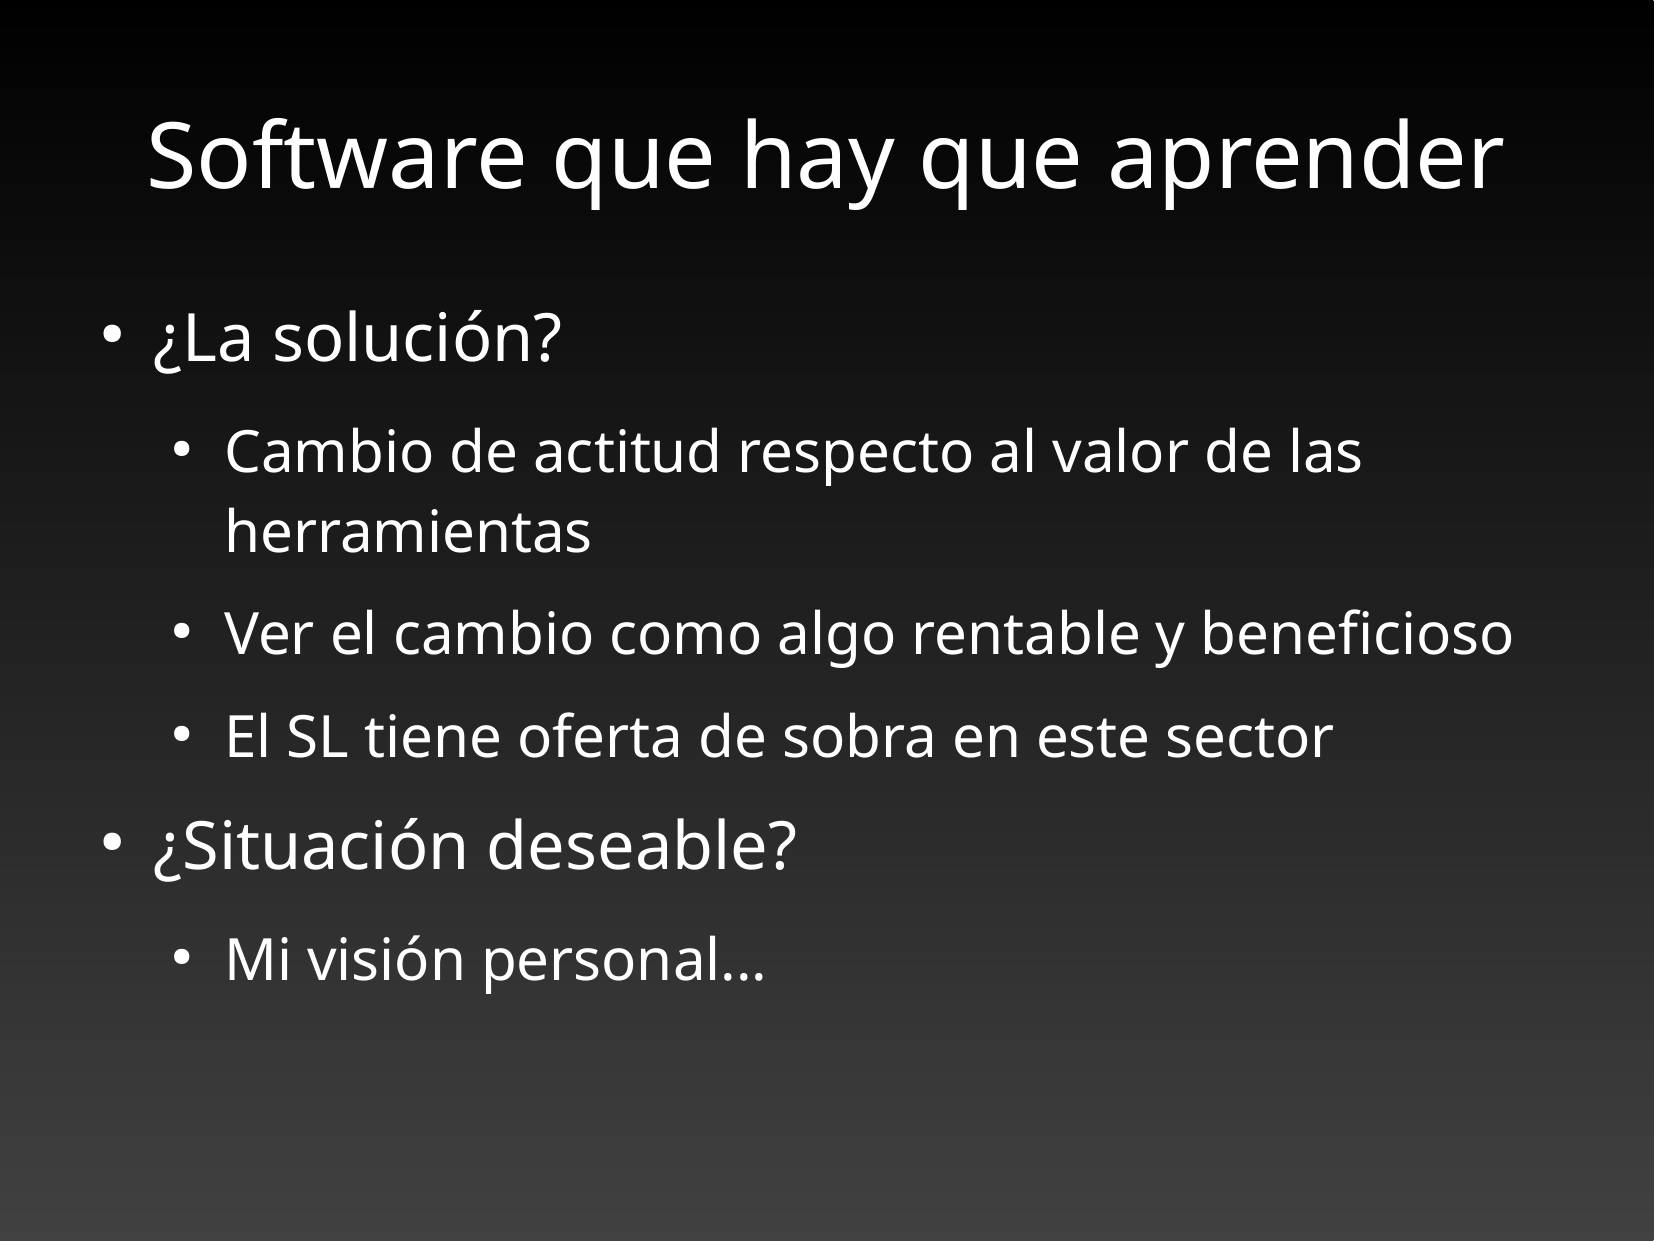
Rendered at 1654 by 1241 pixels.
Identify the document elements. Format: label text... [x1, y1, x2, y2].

list ¿La solución? Cambio de actitud respecto al valor de las herramientas Ver el cambio como algo rentable y beneficioso El SL tiene oferta de sobra en este sector ¿Situación deseable? Mi visión personal... [82, 290, 1571, 1109]
title Software que hay que aprender [82, 56, 1571, 250]
